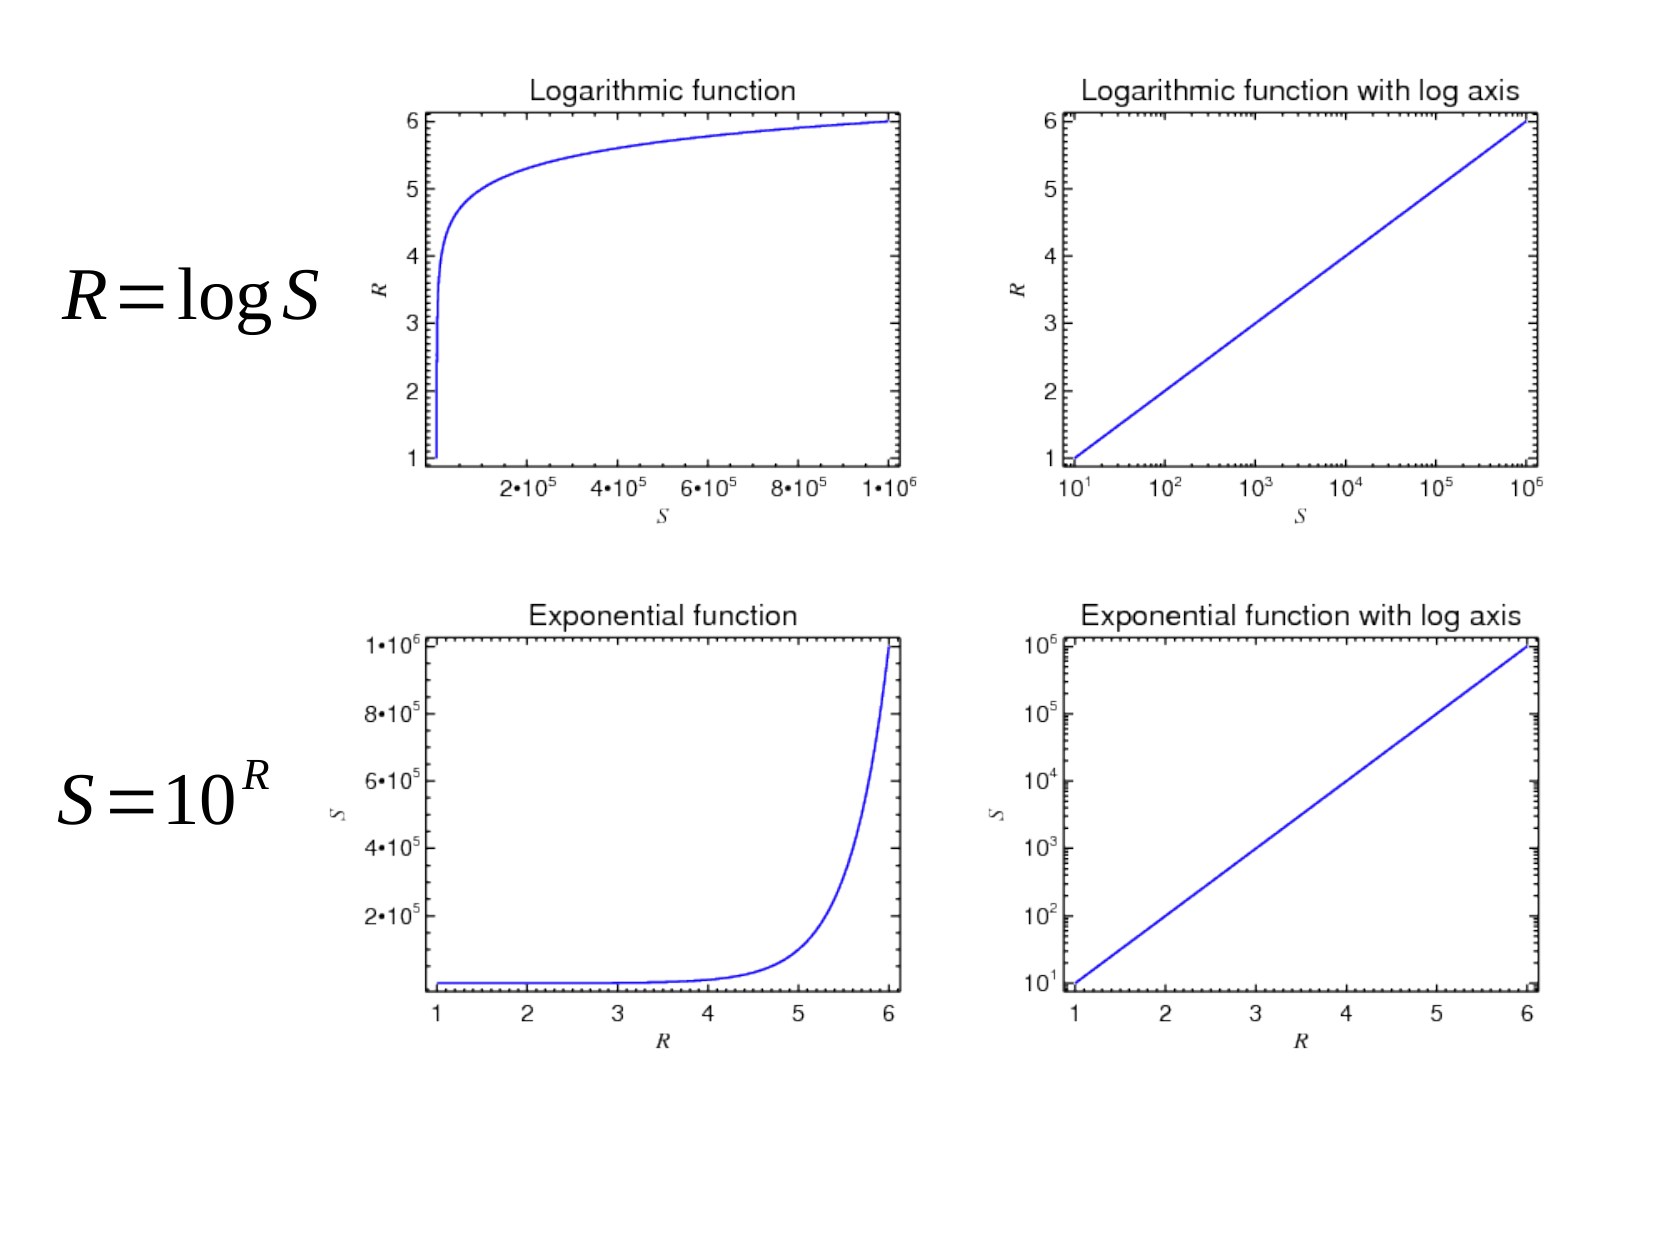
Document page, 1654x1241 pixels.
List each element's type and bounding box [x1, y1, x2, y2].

picture [300, 599, 1576, 1072]
picture [300, 74, 1575, 547]
chart [37, 255, 338, 338]
chart [37, 750, 286, 843]
